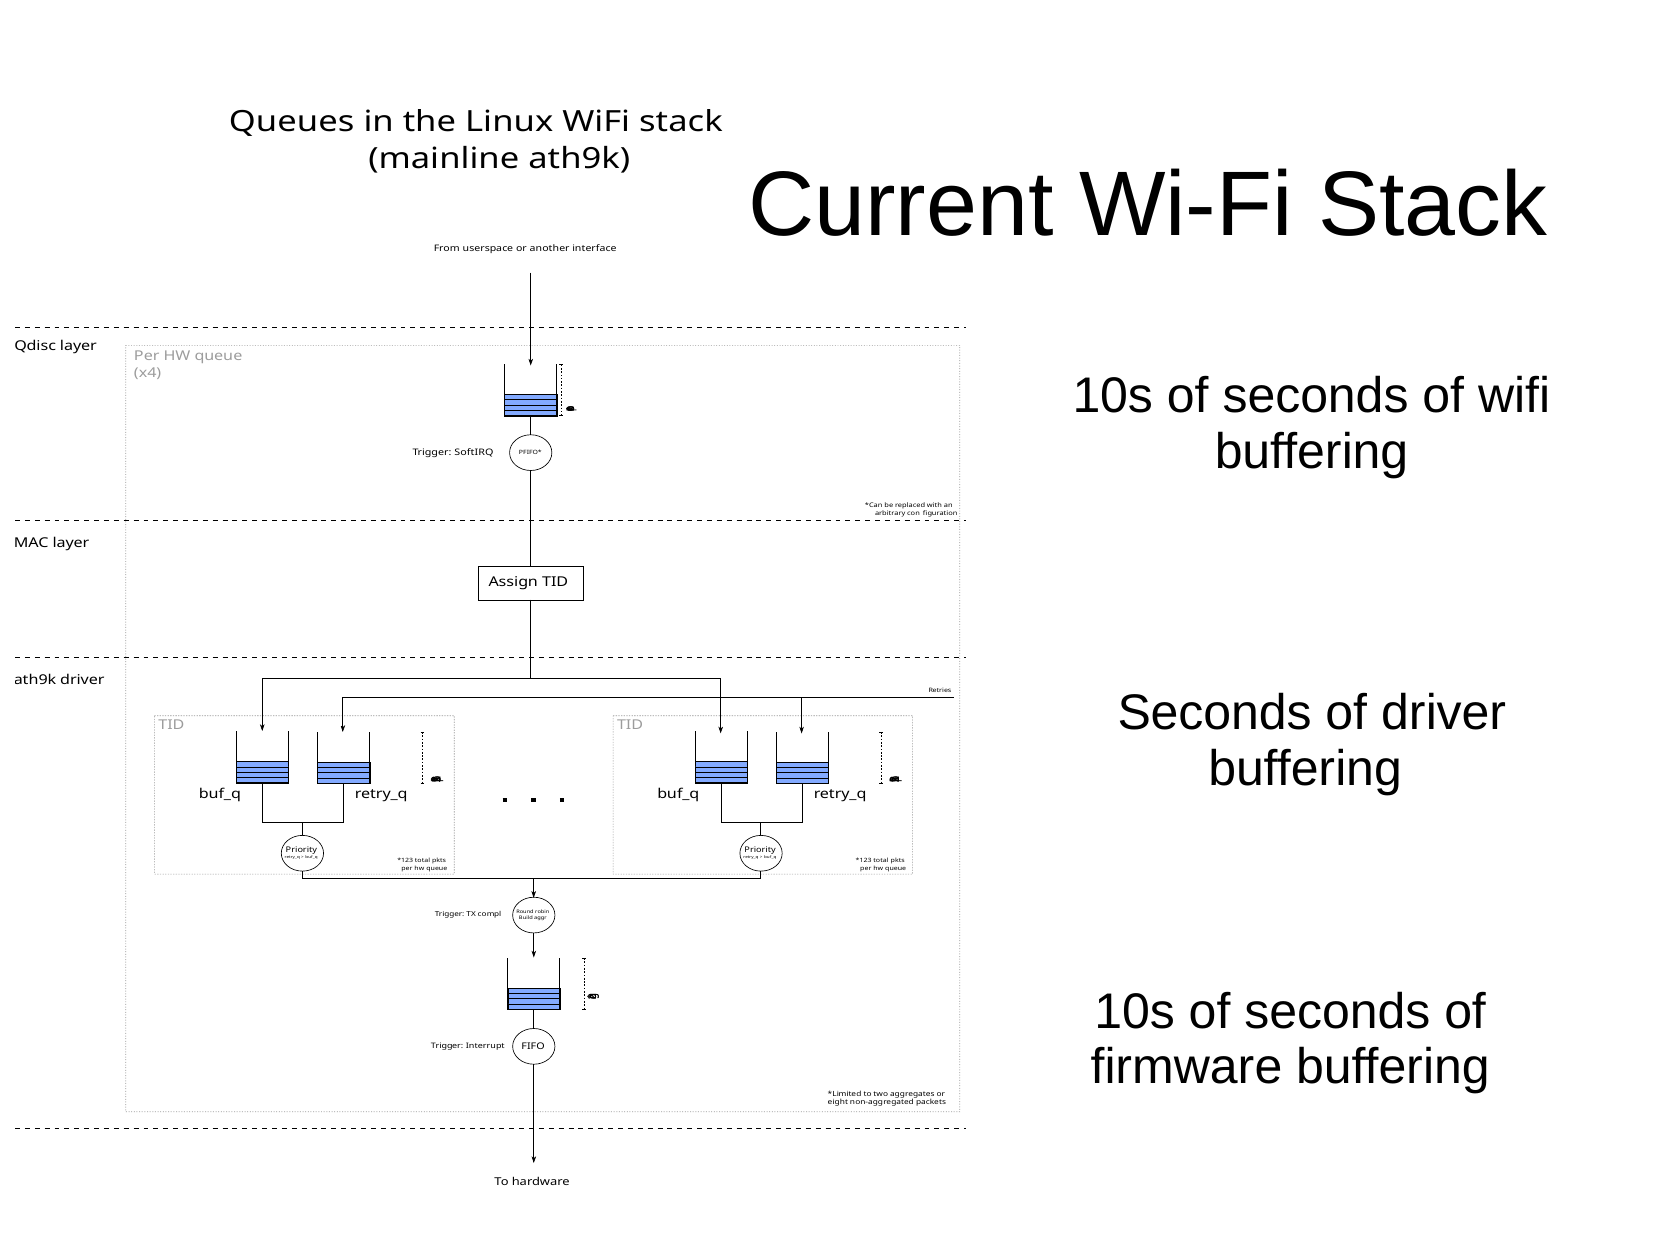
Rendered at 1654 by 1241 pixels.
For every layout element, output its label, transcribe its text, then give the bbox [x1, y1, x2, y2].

picture [15, 109, 967, 1186]
title Seconds of driver buffering [1020, 660, 1591, 821]
title 10s of seconds of firmware buffering [1005, 958, 1576, 1119]
title Current Wi-Fi Stack [653, 135, 1644, 273]
title 10s of seconds of wifi buffering [1026, 342, 1597, 504]
